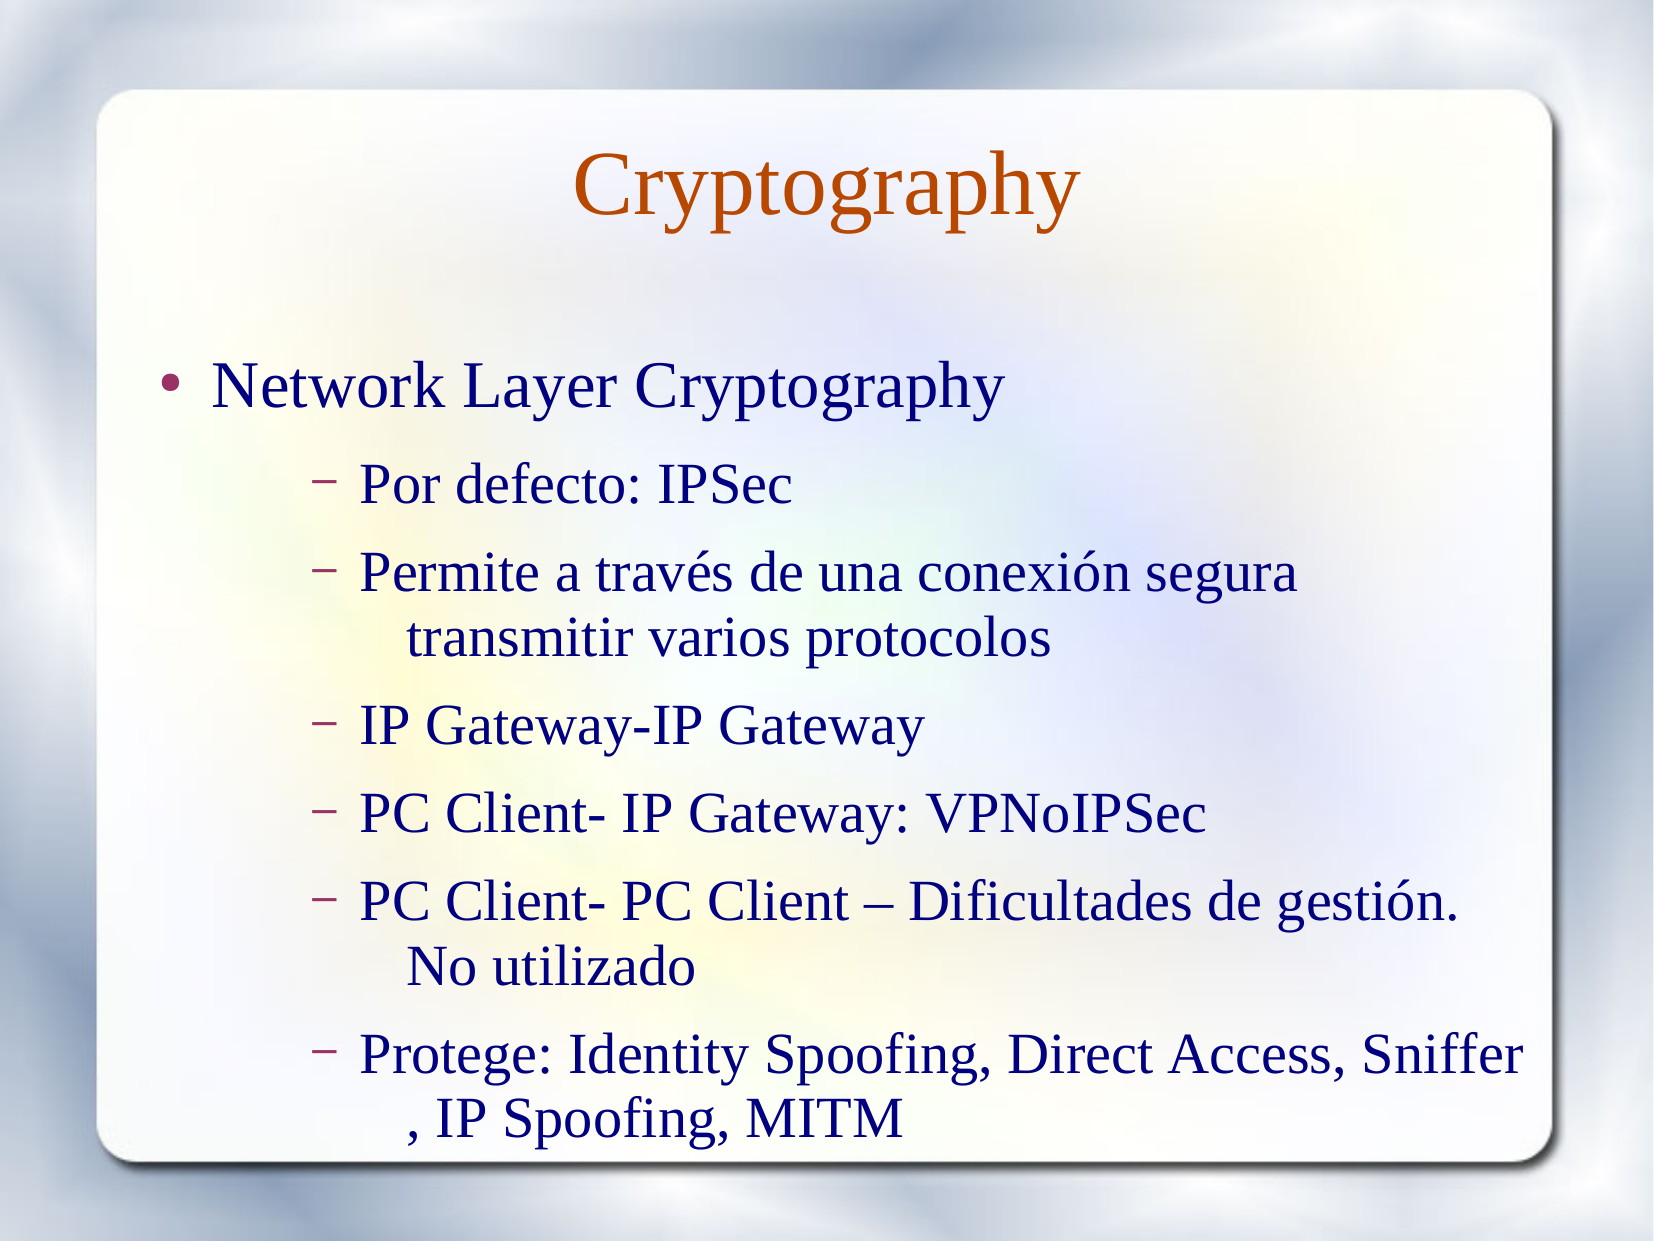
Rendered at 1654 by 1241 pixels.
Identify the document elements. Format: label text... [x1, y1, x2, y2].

list Network Layer Cryptography Por defecto: IPSec Permite a través de una conexión segura transmitir varios protocolos IP Gateway-IP Gateway PC Client- IP Gateway: VPNoIPSec PC Client- PC Client – Dificultades de gestión. No utilizado Protege: Identity Spoofing, Direct Access, Sniffer , IP Spoofing, MITM [123, 347, 1536, 1152]
picture [0, 0, 1654, 1241]
title Cryptography [121, 132, 1534, 235]
